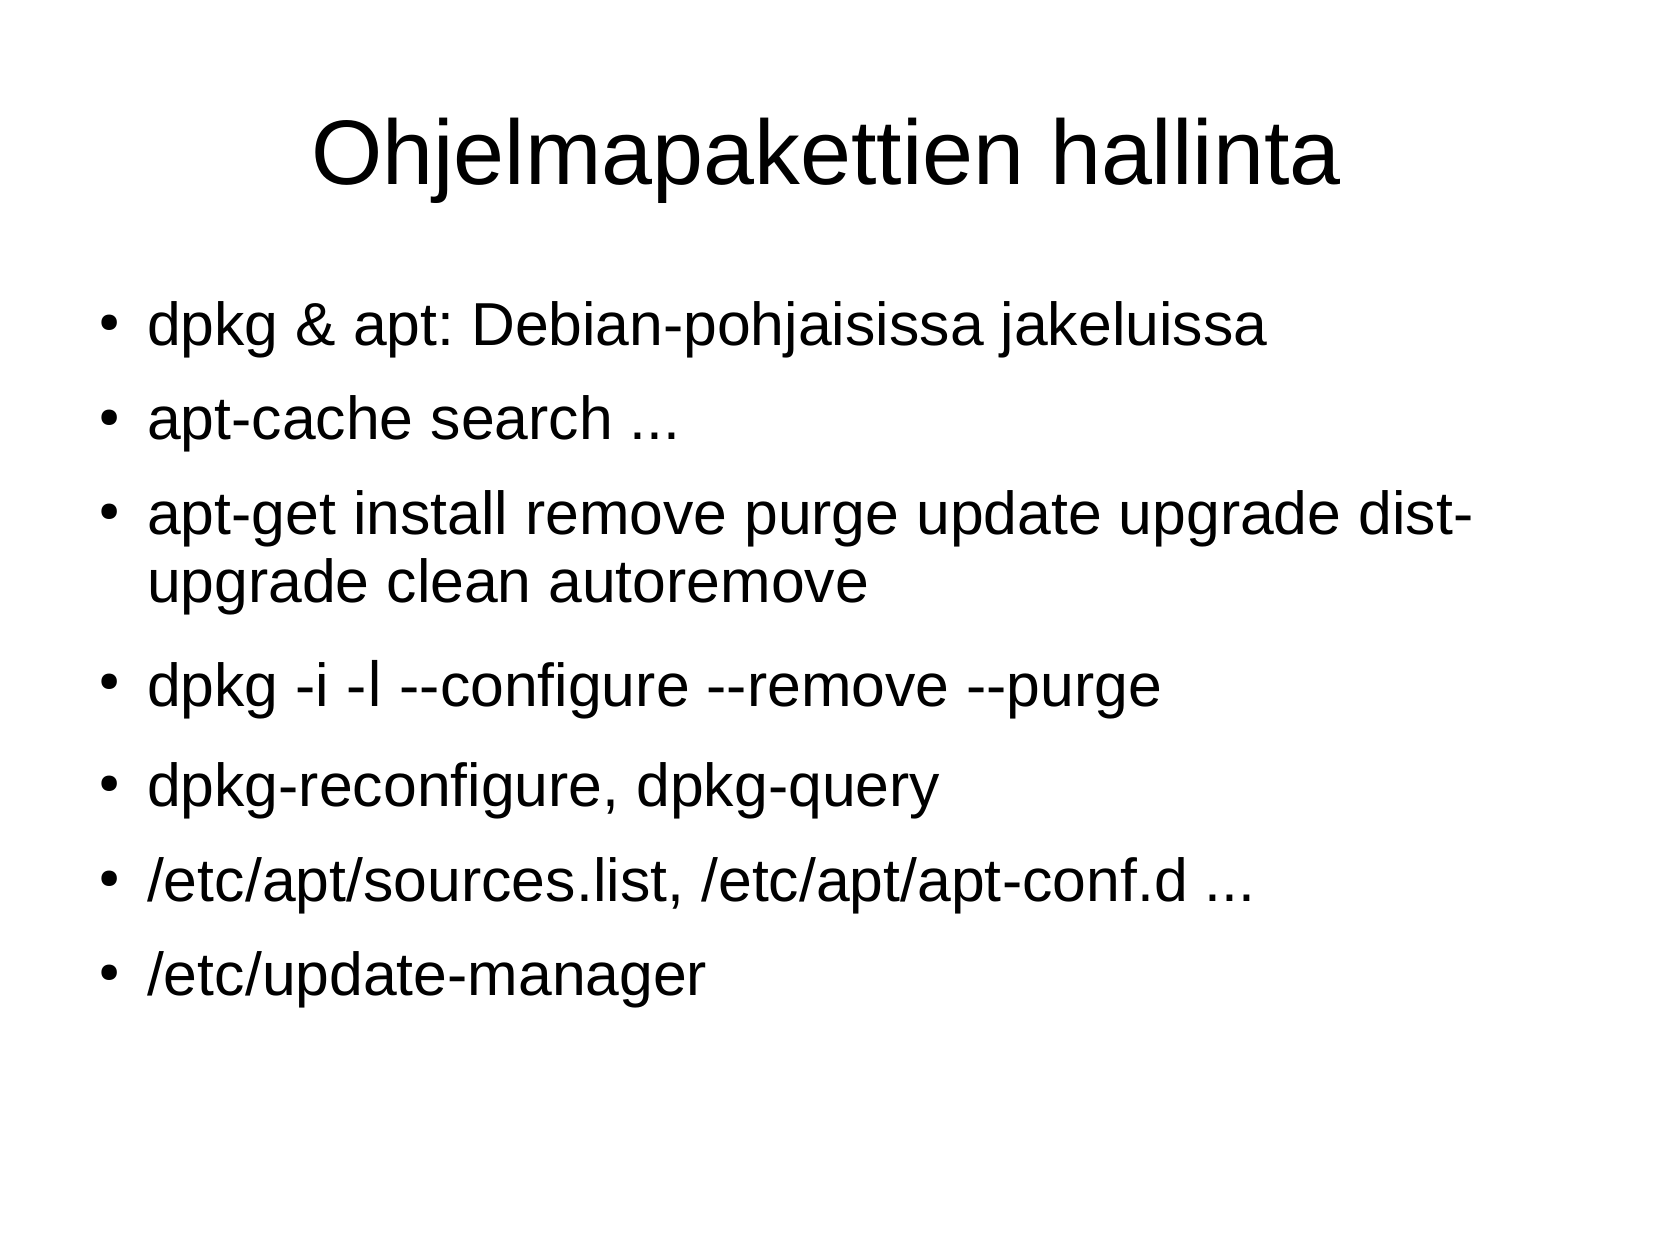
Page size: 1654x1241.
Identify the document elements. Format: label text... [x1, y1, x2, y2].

title Ohjelmapakettien hallinta [82, 49, 1571, 257]
list dpkg & apt: Debian-pohjaisissa jakeluissa apt-cache search ... apt-get install remove purge update upgrade dist-upgrade clean autoremove dpkg -i -l --configure --remove --purge dpkg-reconfigure, dpkg-query /etc/apt/sources.list, /etc/apt/apt-conf.d ... /etc/update-manager [82, 290, 1571, 1010]
